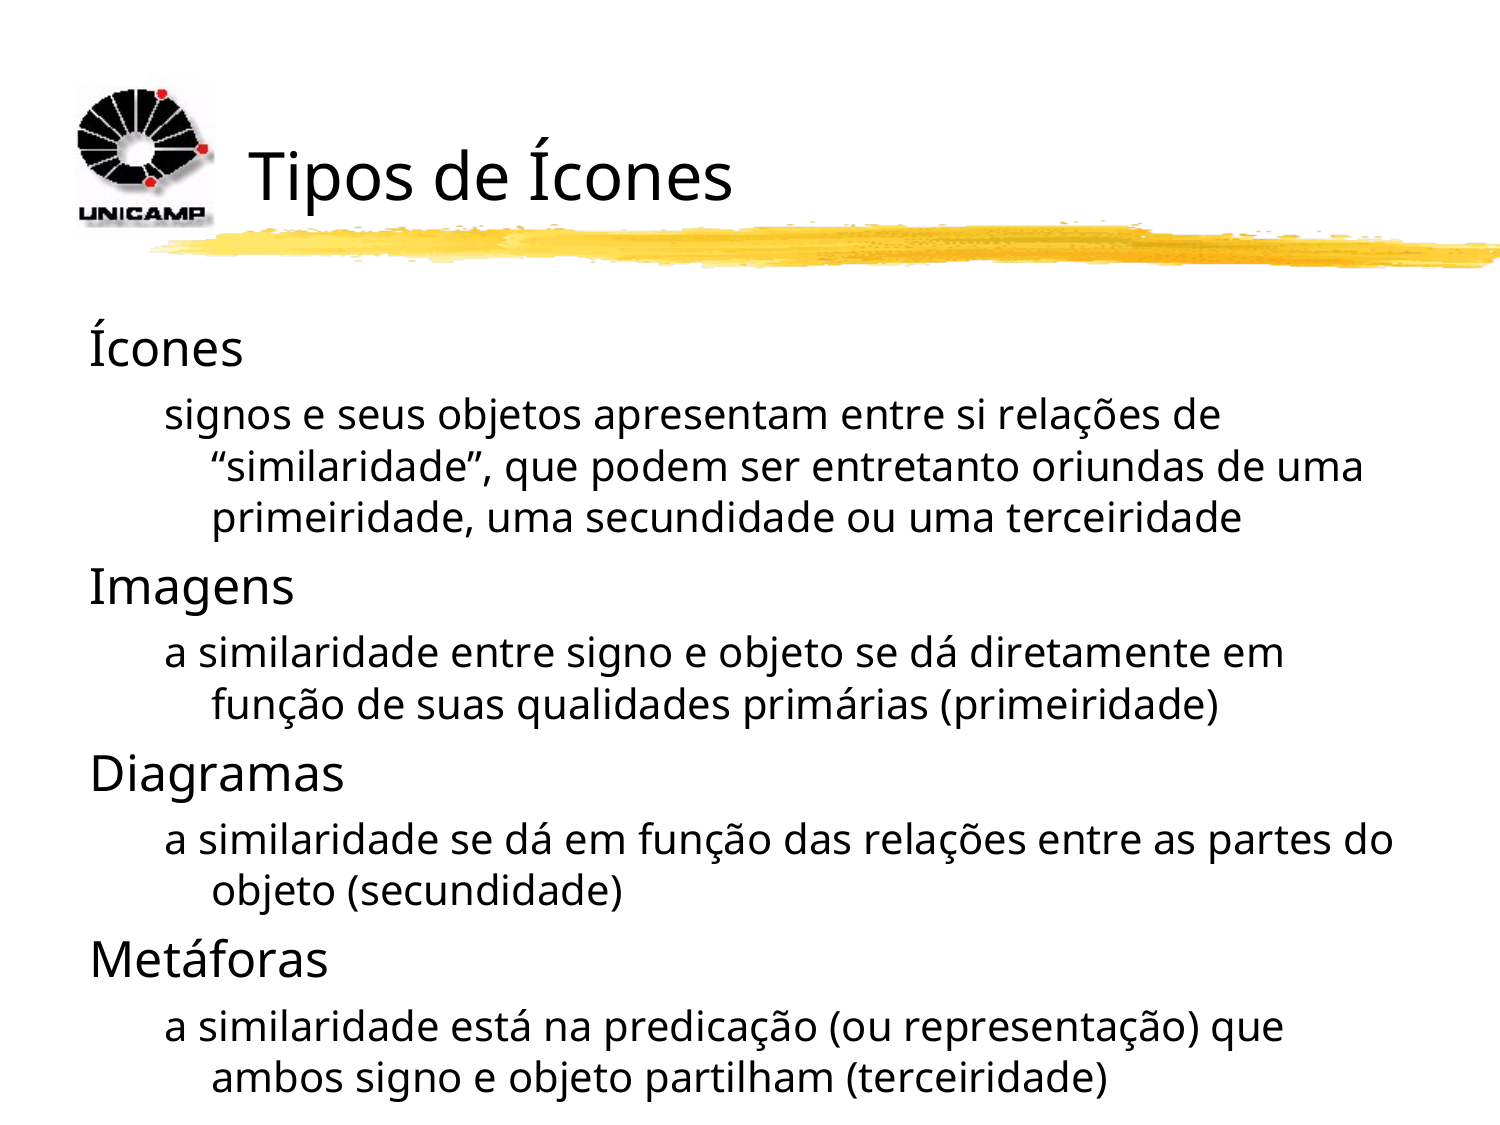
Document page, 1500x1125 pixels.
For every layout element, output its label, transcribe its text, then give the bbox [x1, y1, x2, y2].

list Ícones signos e seus objetos apresentam entre si relações de “similaridade”, que podem ser entretanto oriundas de uma primeiridade, uma secundidade ou uma terceiridade Imagens a similaridade entre signo e objeto se dá diretamente em função de suas qualidades primárias (primeiridade) Diagramas a similaridade se dá em função das relações entre as partes do objeto (secundidade) Metáforas a similaridade está na predicação (ou representação) que ambos signo e objeto partilham (terceiridade) [74, 309, 1417, 1049]
picture [75, 74, 1500, 279]
title Tipos de Ícones [233, 37, 1434, 225]
